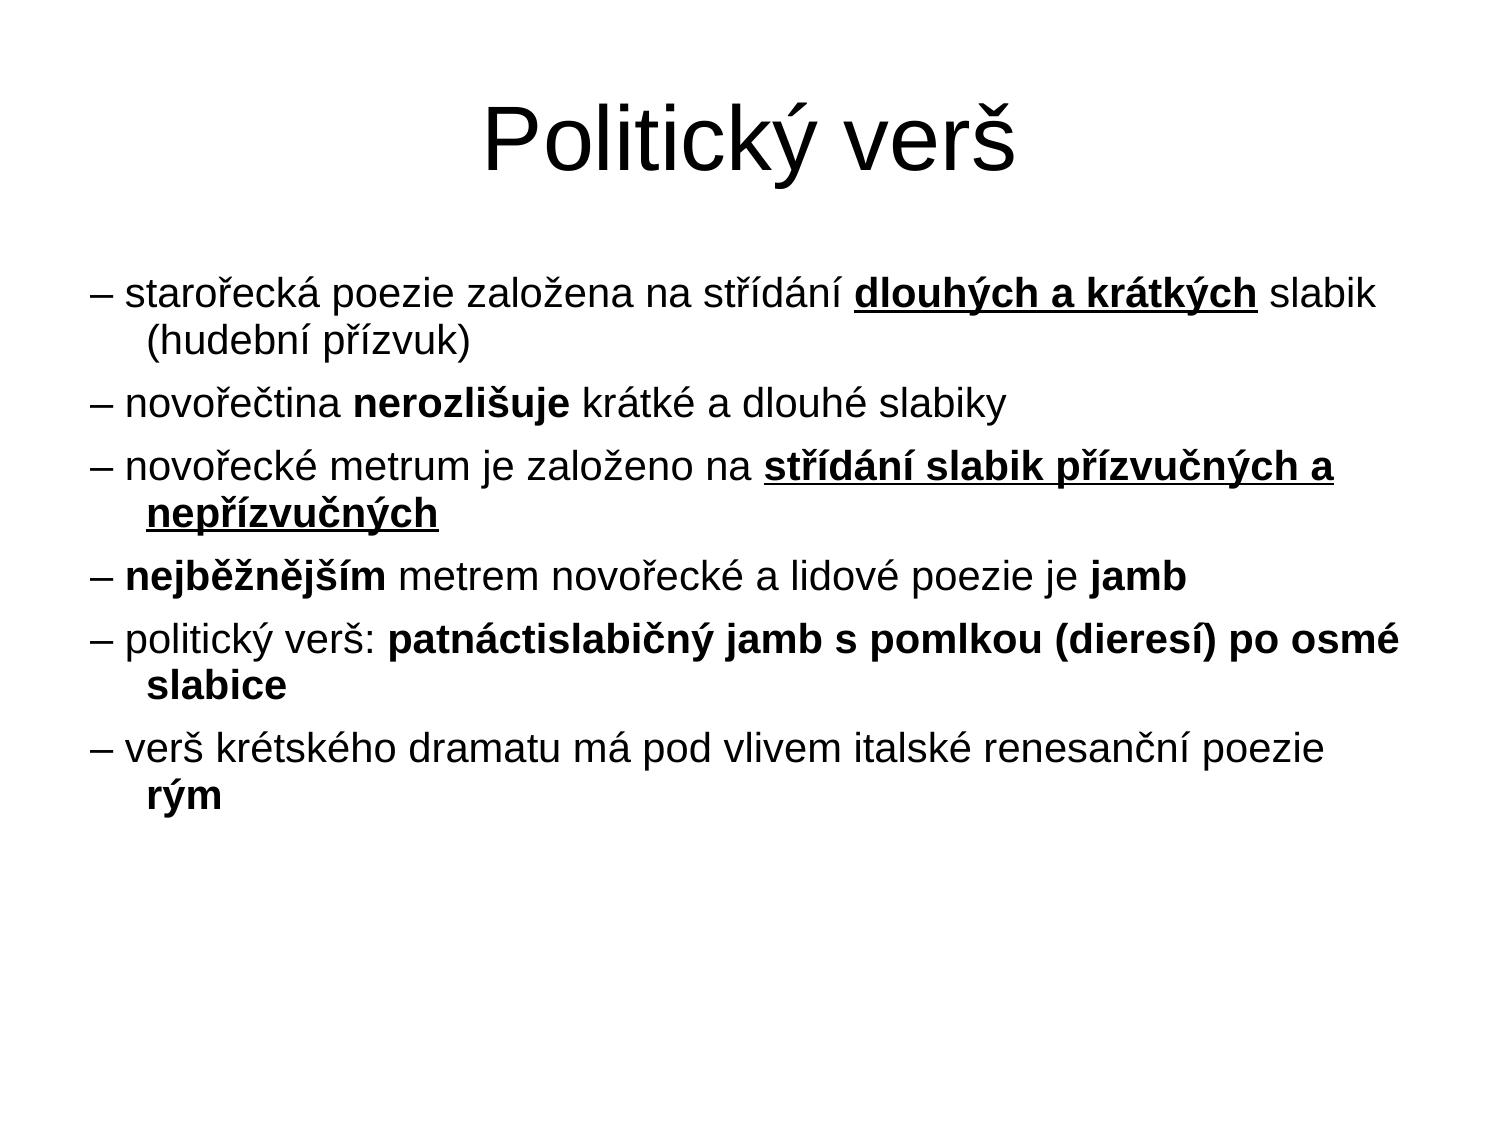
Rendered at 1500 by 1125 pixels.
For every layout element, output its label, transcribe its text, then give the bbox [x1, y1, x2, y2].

title Politický verš [75, 20, 1425, 257]
list – starořecká poezie založena na střídání dlouhých a krátkých slabik (hudební přízvuk) – novořečtina nerozlišuje krátké a dlouhé slabiky – novořecké metrum je založeno na střídání slabik přízvučných a nepřízvučných – nejběžnějším metrem novořecké a lidové poezie je jamb – politický verš: patnáctislabičný jamb s pomlkou (dieresí) po osmé slabice – verš krétského dramatu má pod vlivem italské renesanční poezie rým [75, 262, 1425, 1021]
